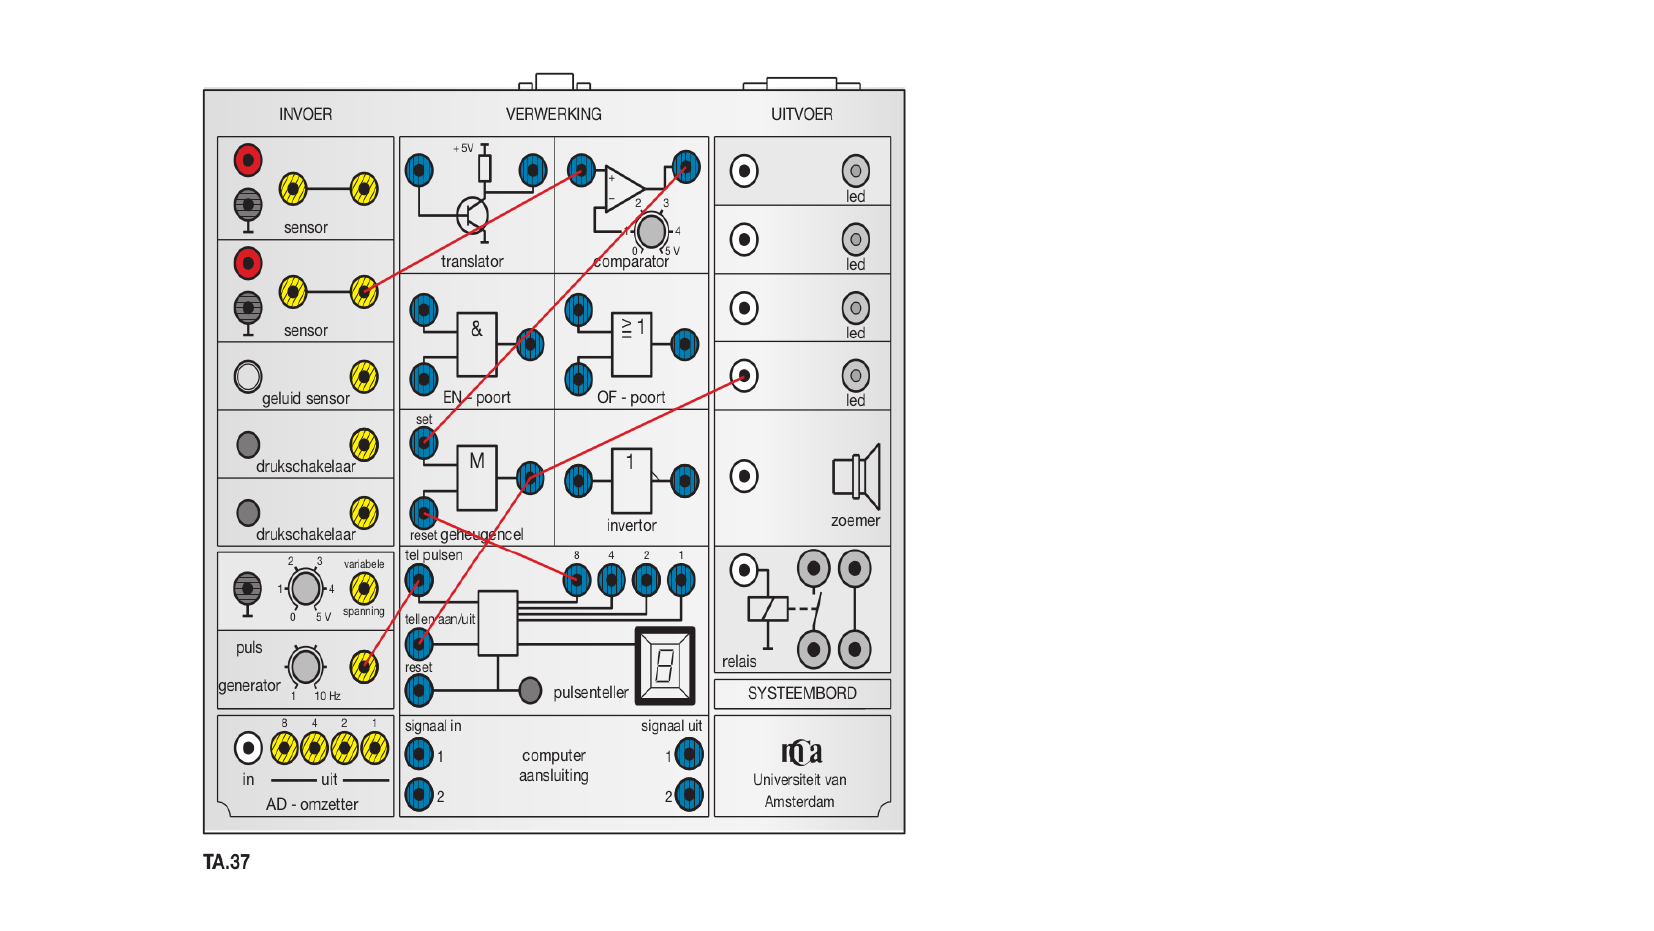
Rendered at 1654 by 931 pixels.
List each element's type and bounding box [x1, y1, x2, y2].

picture [105, 46, 1040, 905]
